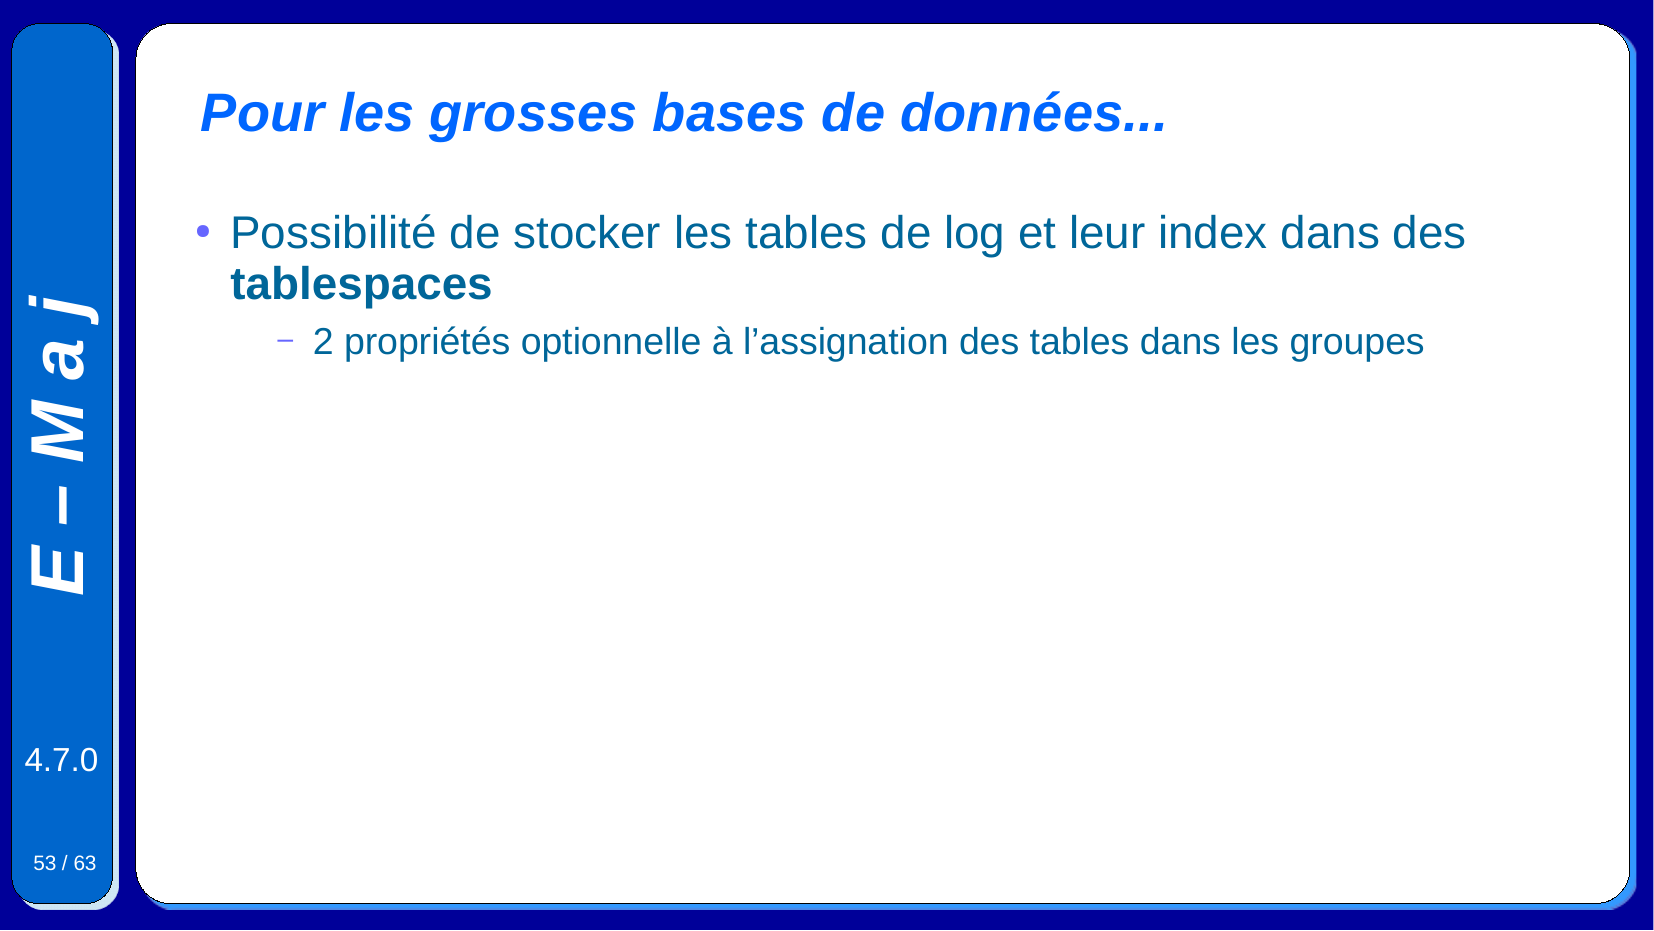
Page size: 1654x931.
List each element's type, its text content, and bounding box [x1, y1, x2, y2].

list Possibilité de stocker les tables de log et leur index dans des tablespaces 2 propriétés optionnelle à l’assignation des tables dans les groupes [177, 206, 1587, 827]
title Pour les grosses bases de données... [200, 34, 1575, 191]
